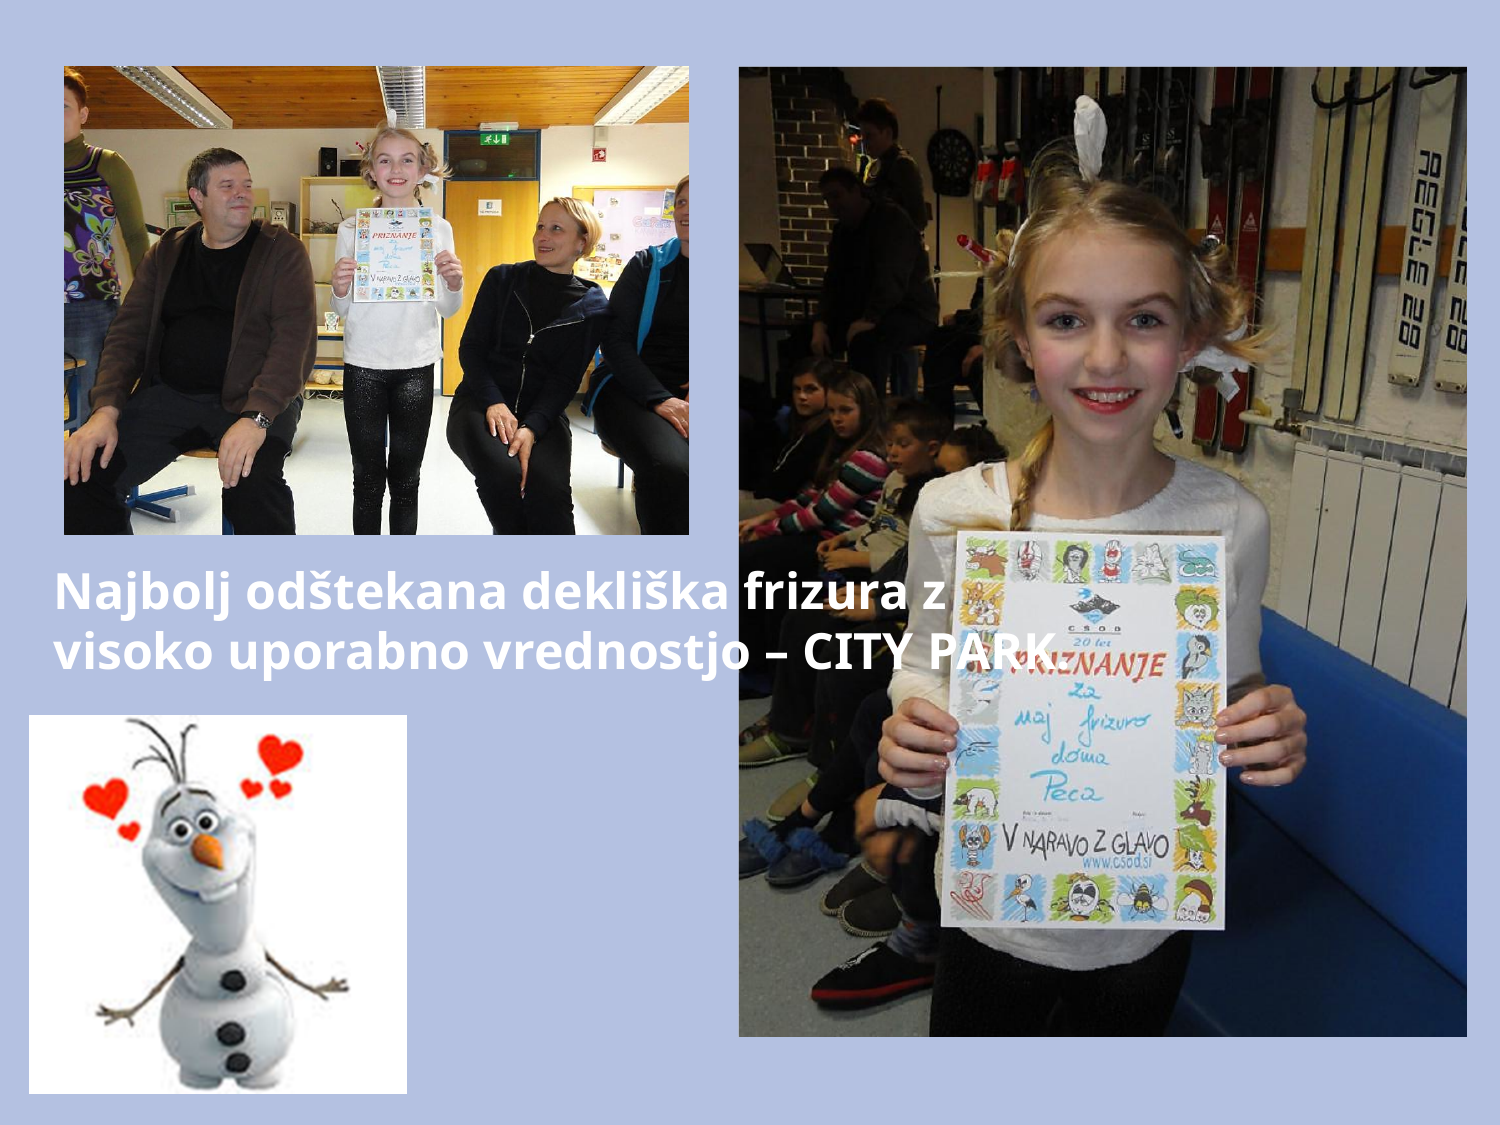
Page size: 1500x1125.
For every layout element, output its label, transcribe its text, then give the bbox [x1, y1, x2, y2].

picture [64, 66, 689, 535]
text_box Najbolj odštekana dekliška frizura z visoko uporabno vrednostjo – CITY PARK. [38, 551, 716, 688]
picture [738, 66, 1467, 1037]
picture [29, 716, 407, 1094]
